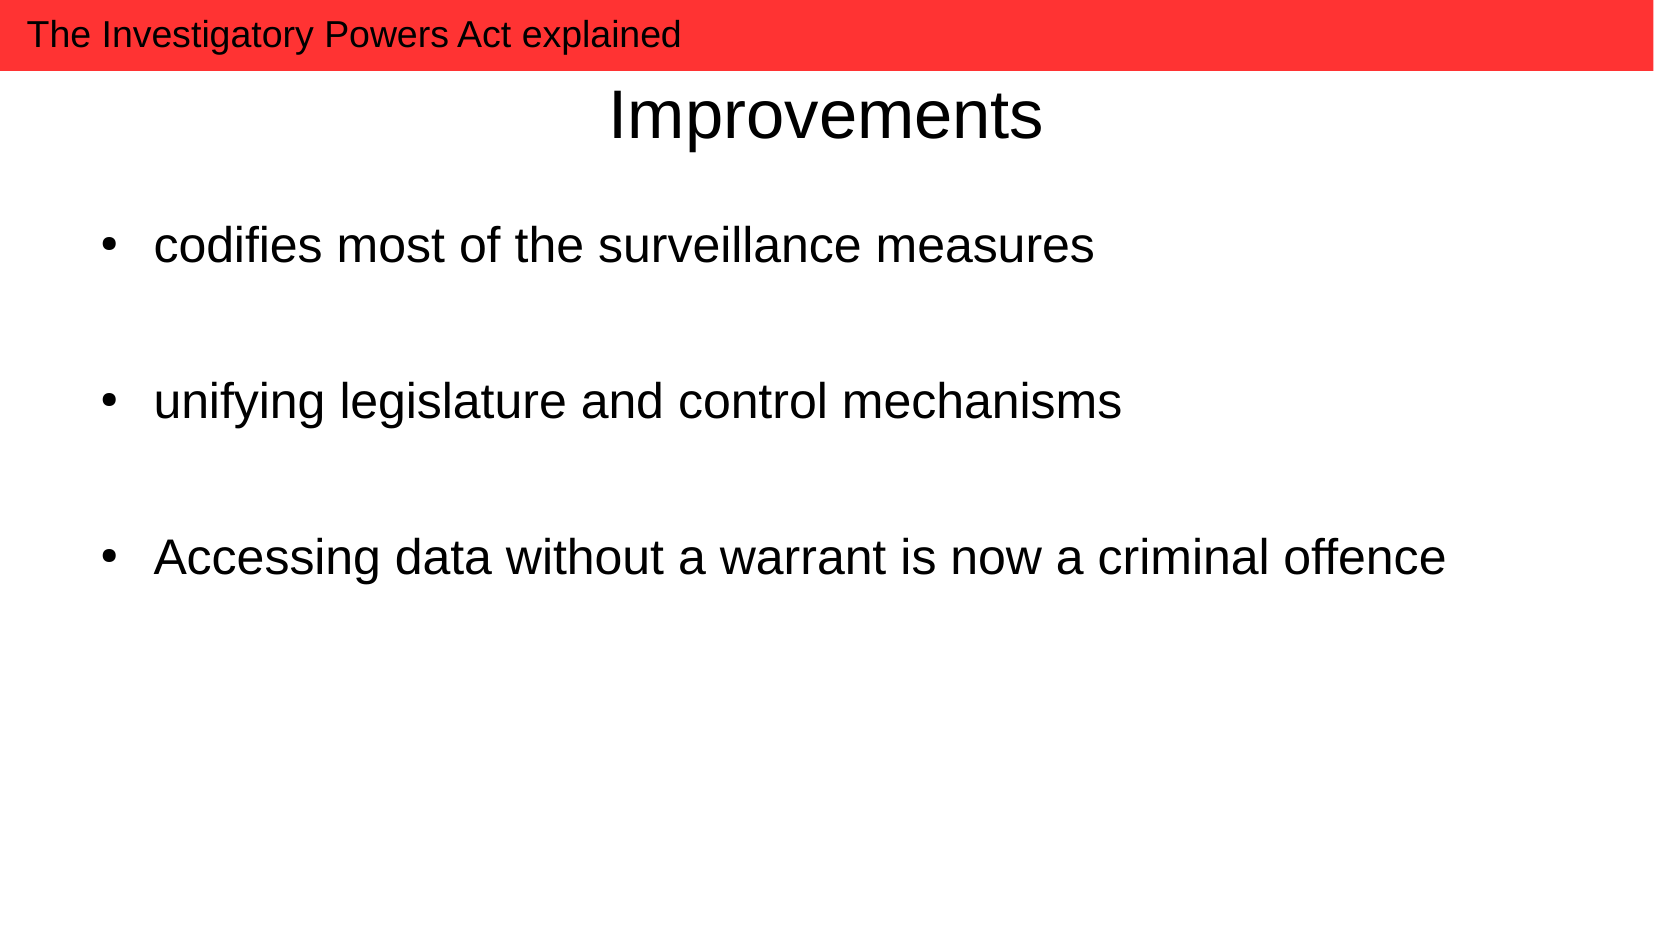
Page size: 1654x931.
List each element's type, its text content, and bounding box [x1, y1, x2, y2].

text_box The Investigatory Powers Act explained [11, 5, 886, 63]
text_box [0, 0, 1654, 71]
list codifies most of the surveillance measures unifying legislature and control mechanisms Accessing data without a warrant is now a criminal offence [82, 217, 1571, 758]
title Improvements [82, 71, 1571, 193]
